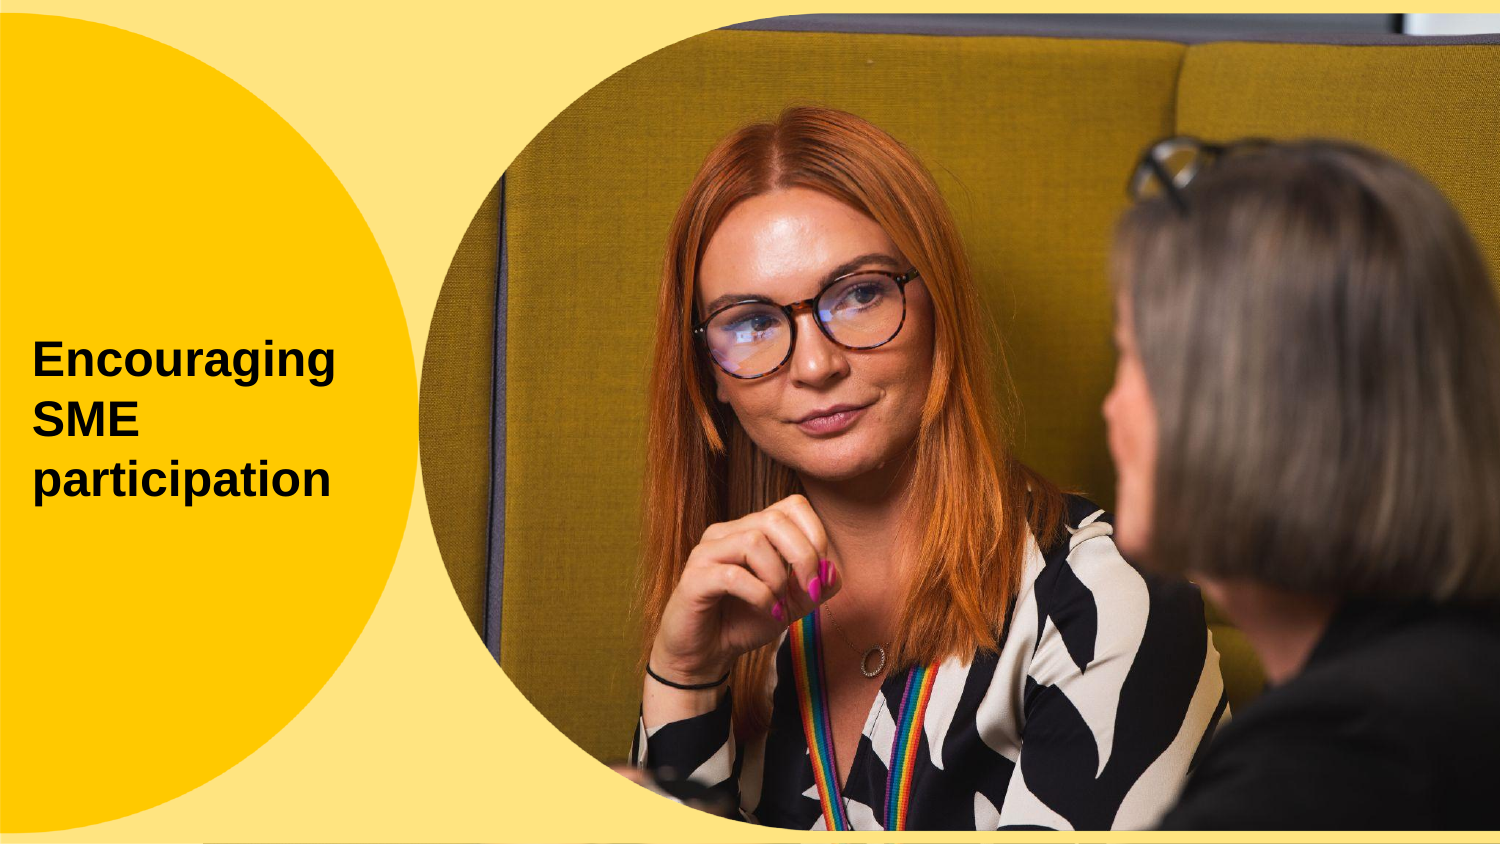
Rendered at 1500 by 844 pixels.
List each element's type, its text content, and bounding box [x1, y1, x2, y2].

title Encouraging SME participation [31, 304, 399, 530]
